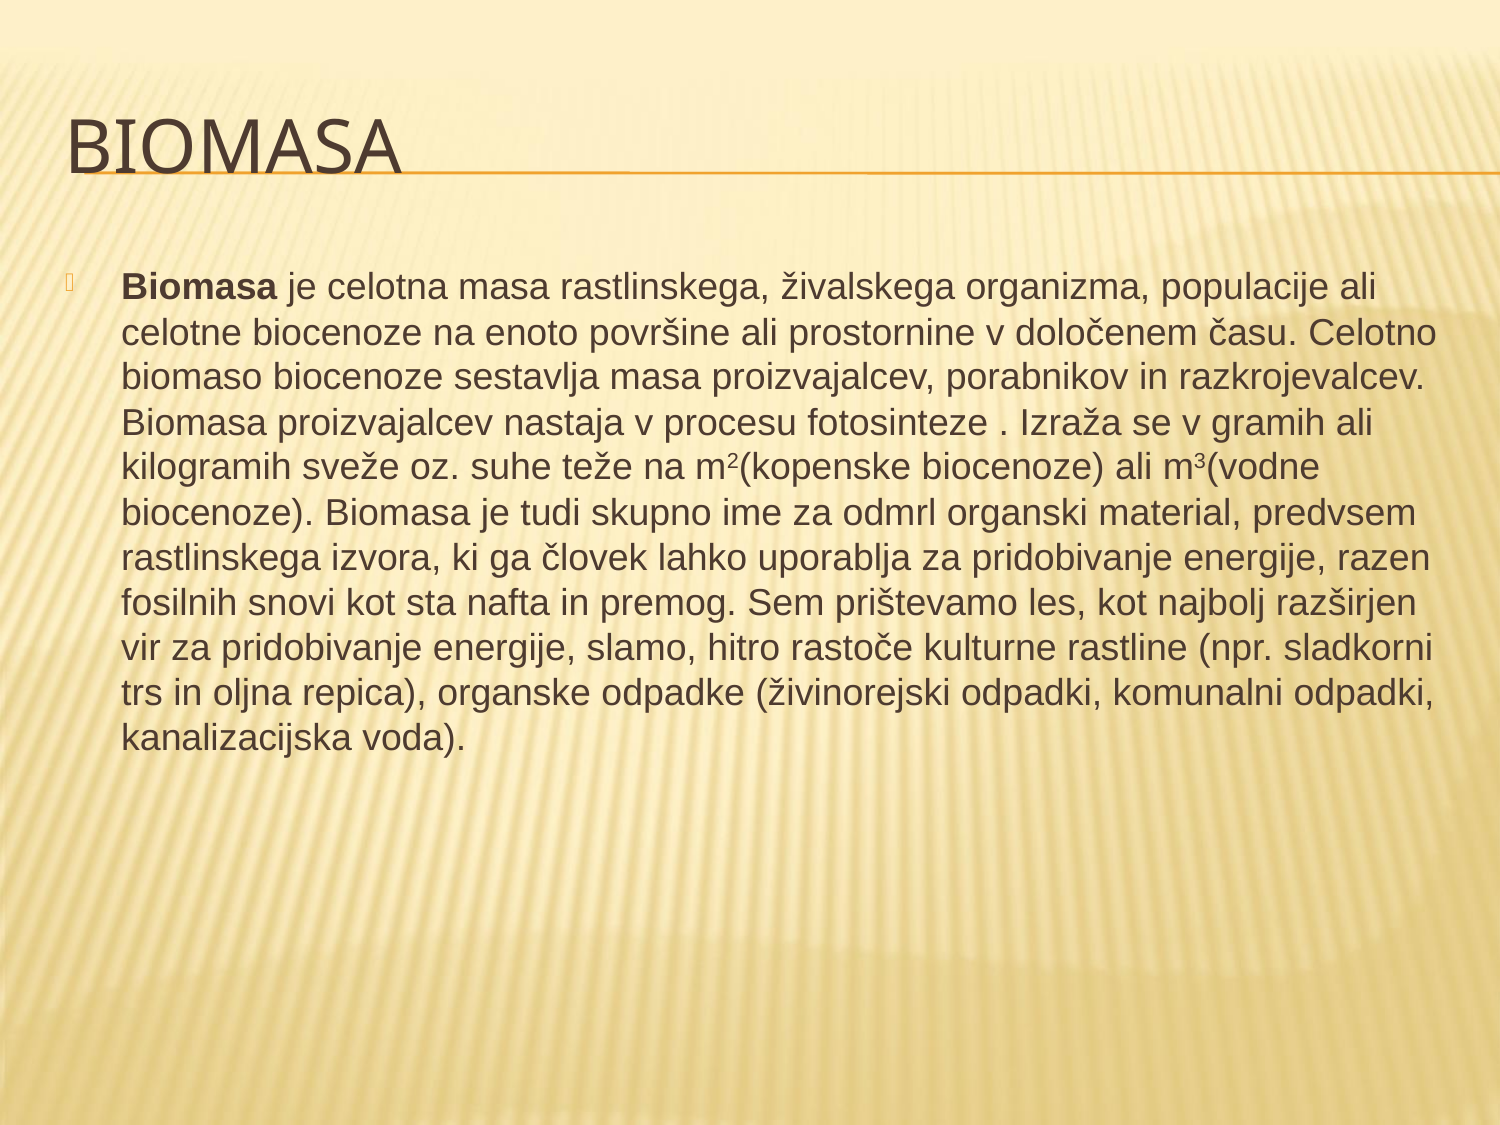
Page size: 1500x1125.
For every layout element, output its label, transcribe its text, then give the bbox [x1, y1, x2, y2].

picture [0, 0, 1500, 1125]
title BIOMASA [50, 75, 1475, 213]
list Biomasa je celotna masa rastlinskega, živalskega organizma, populacije ali celotne biocenoze na enoto površine ali prostornine v določenem času. Celotno biomaso biocenoze sestavlja masa proizvajalcev, porabnikov in razkrojevalcev. Biomasa proizvajalcev nastaja v procesu fotosinteze . Izraža se v gramih ali kilogramih sveže oz. suhe teže na m2(kopenske biocenoze) ali m3(vodne biocenoze). Biomasa je tudi skupno ime za odmrl organski material, predvsem rastlinskega izvora, ki ga človek lahko uporablja za pridobivanje energije, razen fosilnih snovi kot sta nafta in premog. Sem prištevamo les, kot najbolj razširjen vir za pridobivanje energije, slamo, hitro rastoče kulturne rastline (npr. sladkorni trs in oljna repica), organske odpadke (živinorejski odpadki, komunalni odpadki, kanalizacijska voda). [50, 254, 1475, 998]
